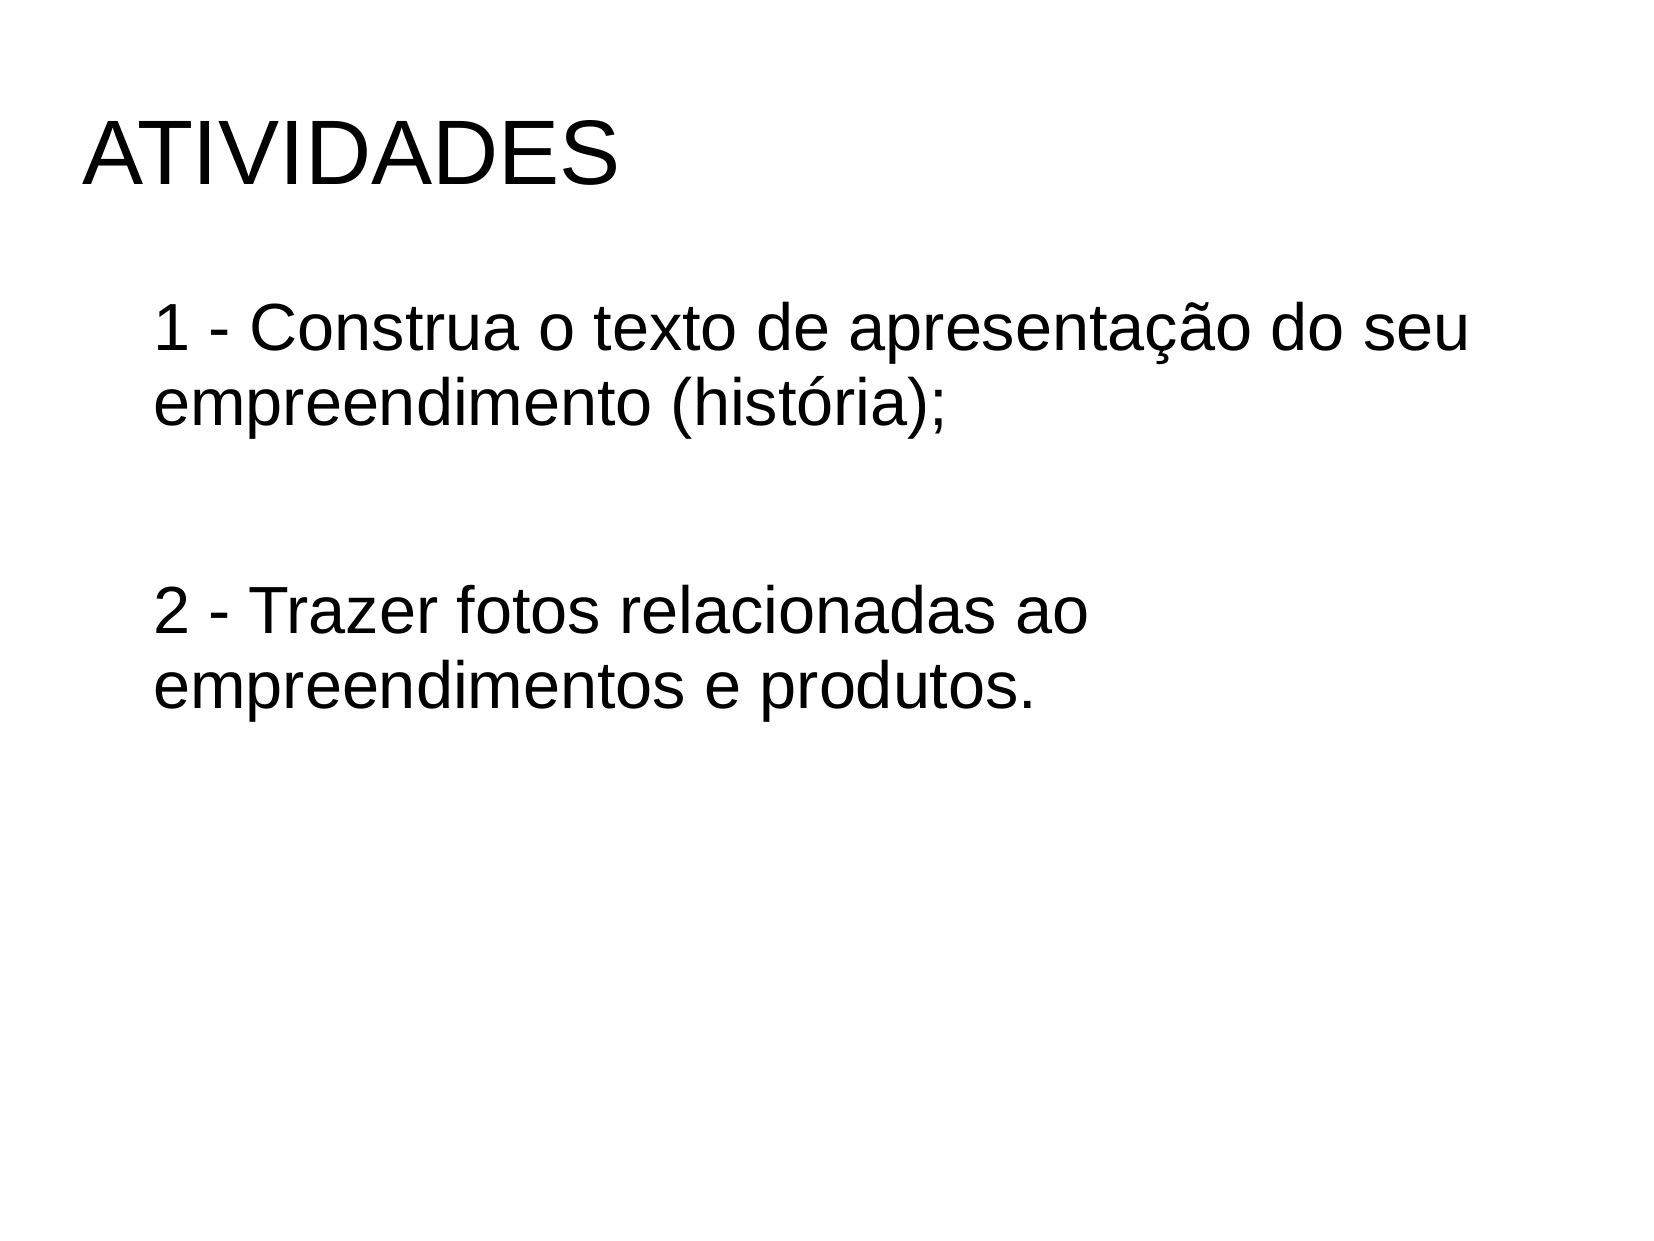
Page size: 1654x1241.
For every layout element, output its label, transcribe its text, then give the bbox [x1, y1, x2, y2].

list 1 - Construa o texto de apresentação do seu empreendimento (história); 2 - Trazer fotos relacionadas ao empreendimentos e produtos. [82, 290, 1571, 1109]
title ATIVIDADES [82, 49, 1571, 257]
